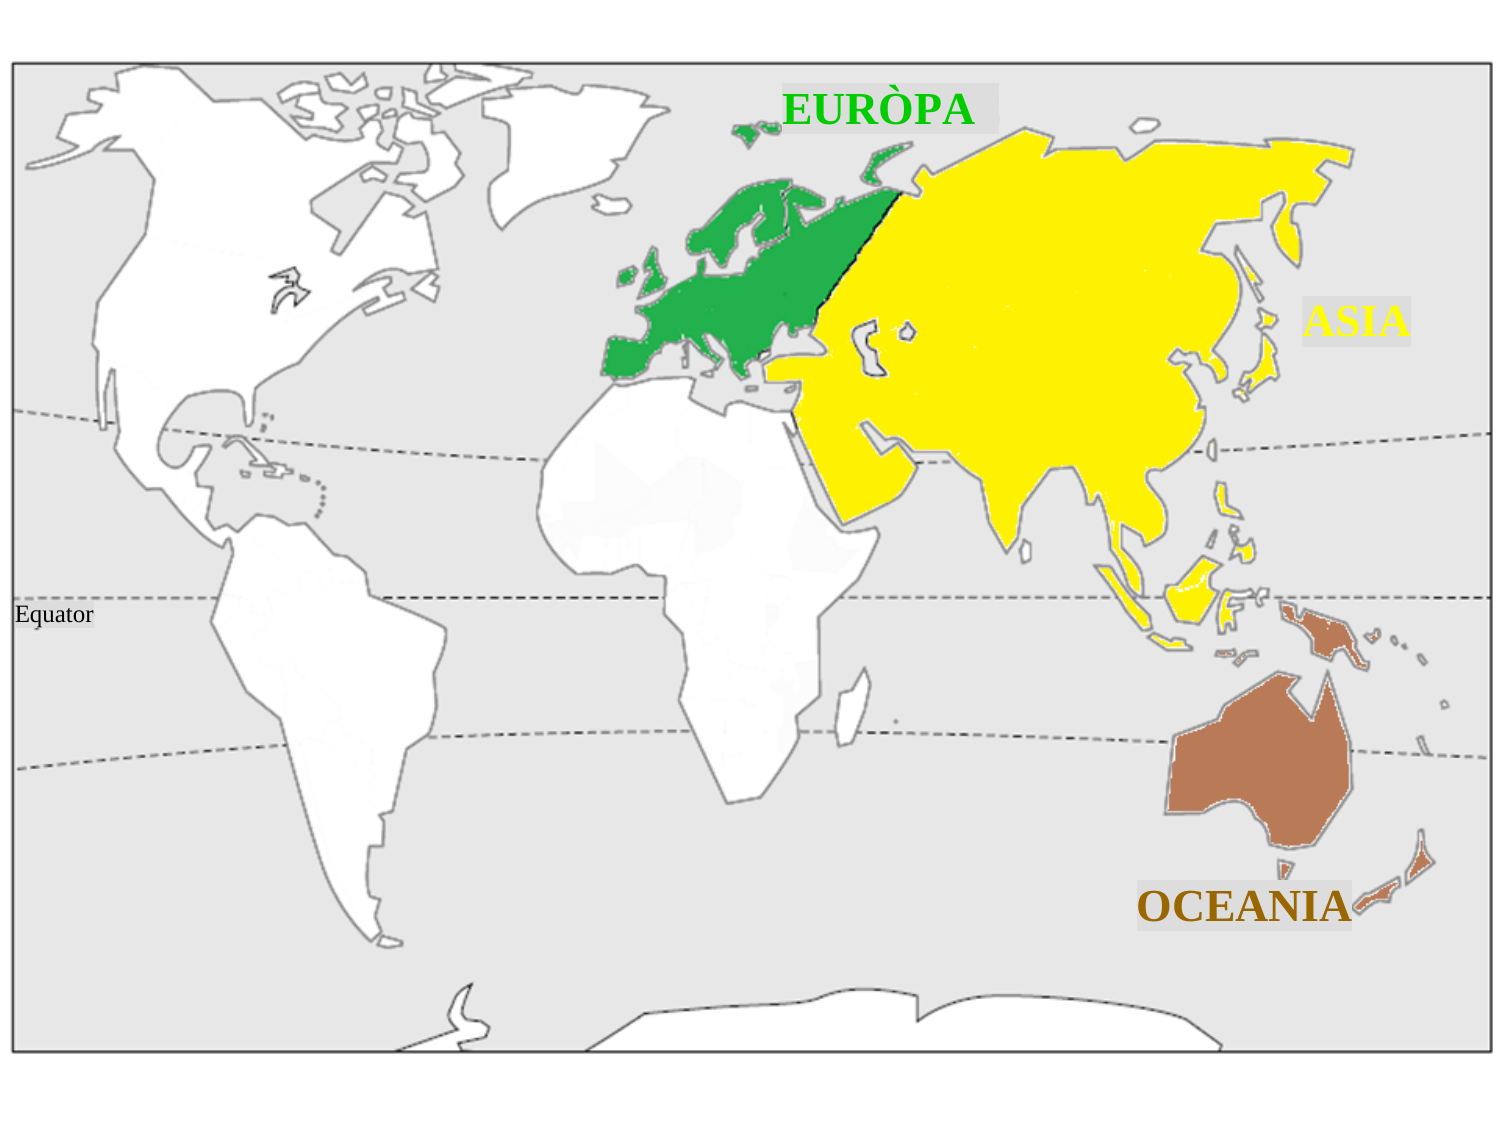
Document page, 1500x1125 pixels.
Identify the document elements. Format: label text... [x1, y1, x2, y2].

text_box ASIA [1287, 283, 1453, 355]
picture [0, 54, 1500, 1071]
text_box Equator [0, 590, 154, 656]
text_box OCEANIA [1122, 868, 1371, 945]
text_box EURÒPA [767, 70, 1028, 142]
